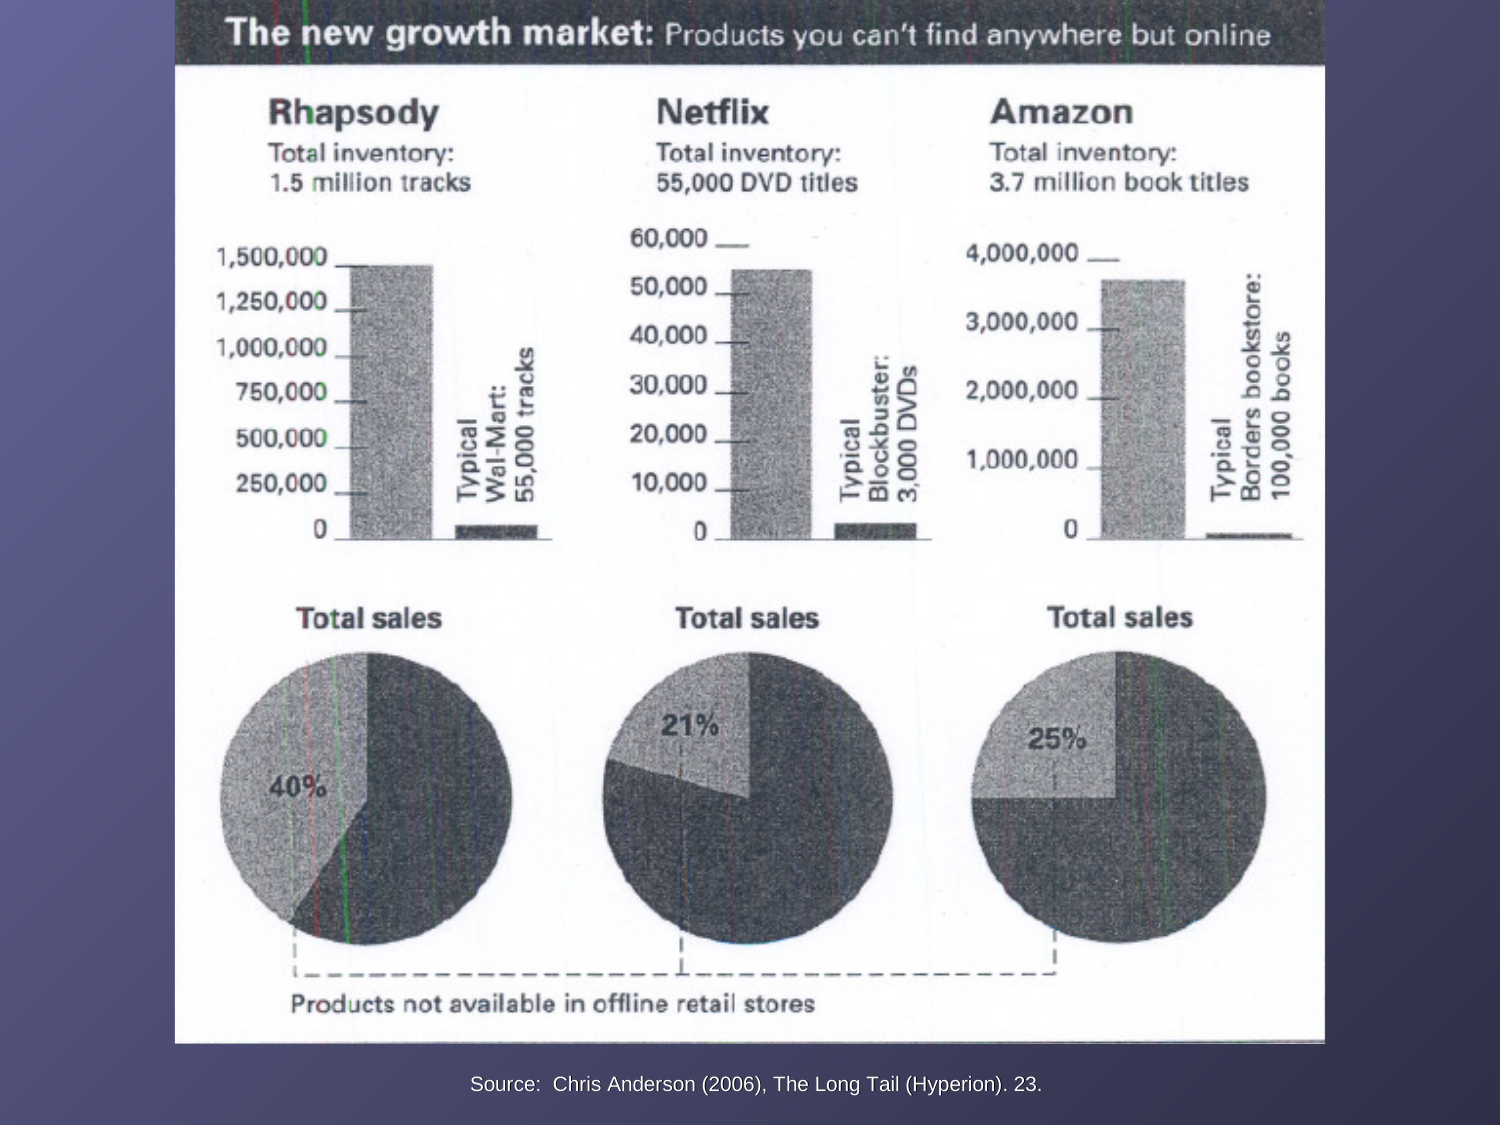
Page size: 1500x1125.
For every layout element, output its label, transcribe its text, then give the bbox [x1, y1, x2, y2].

picture [174, 0, 1326, 1044]
text_box Source: Chris Anderson (2006), The Long Tail (Hyperion). 23. [237, 1062, 1276, 1103]
